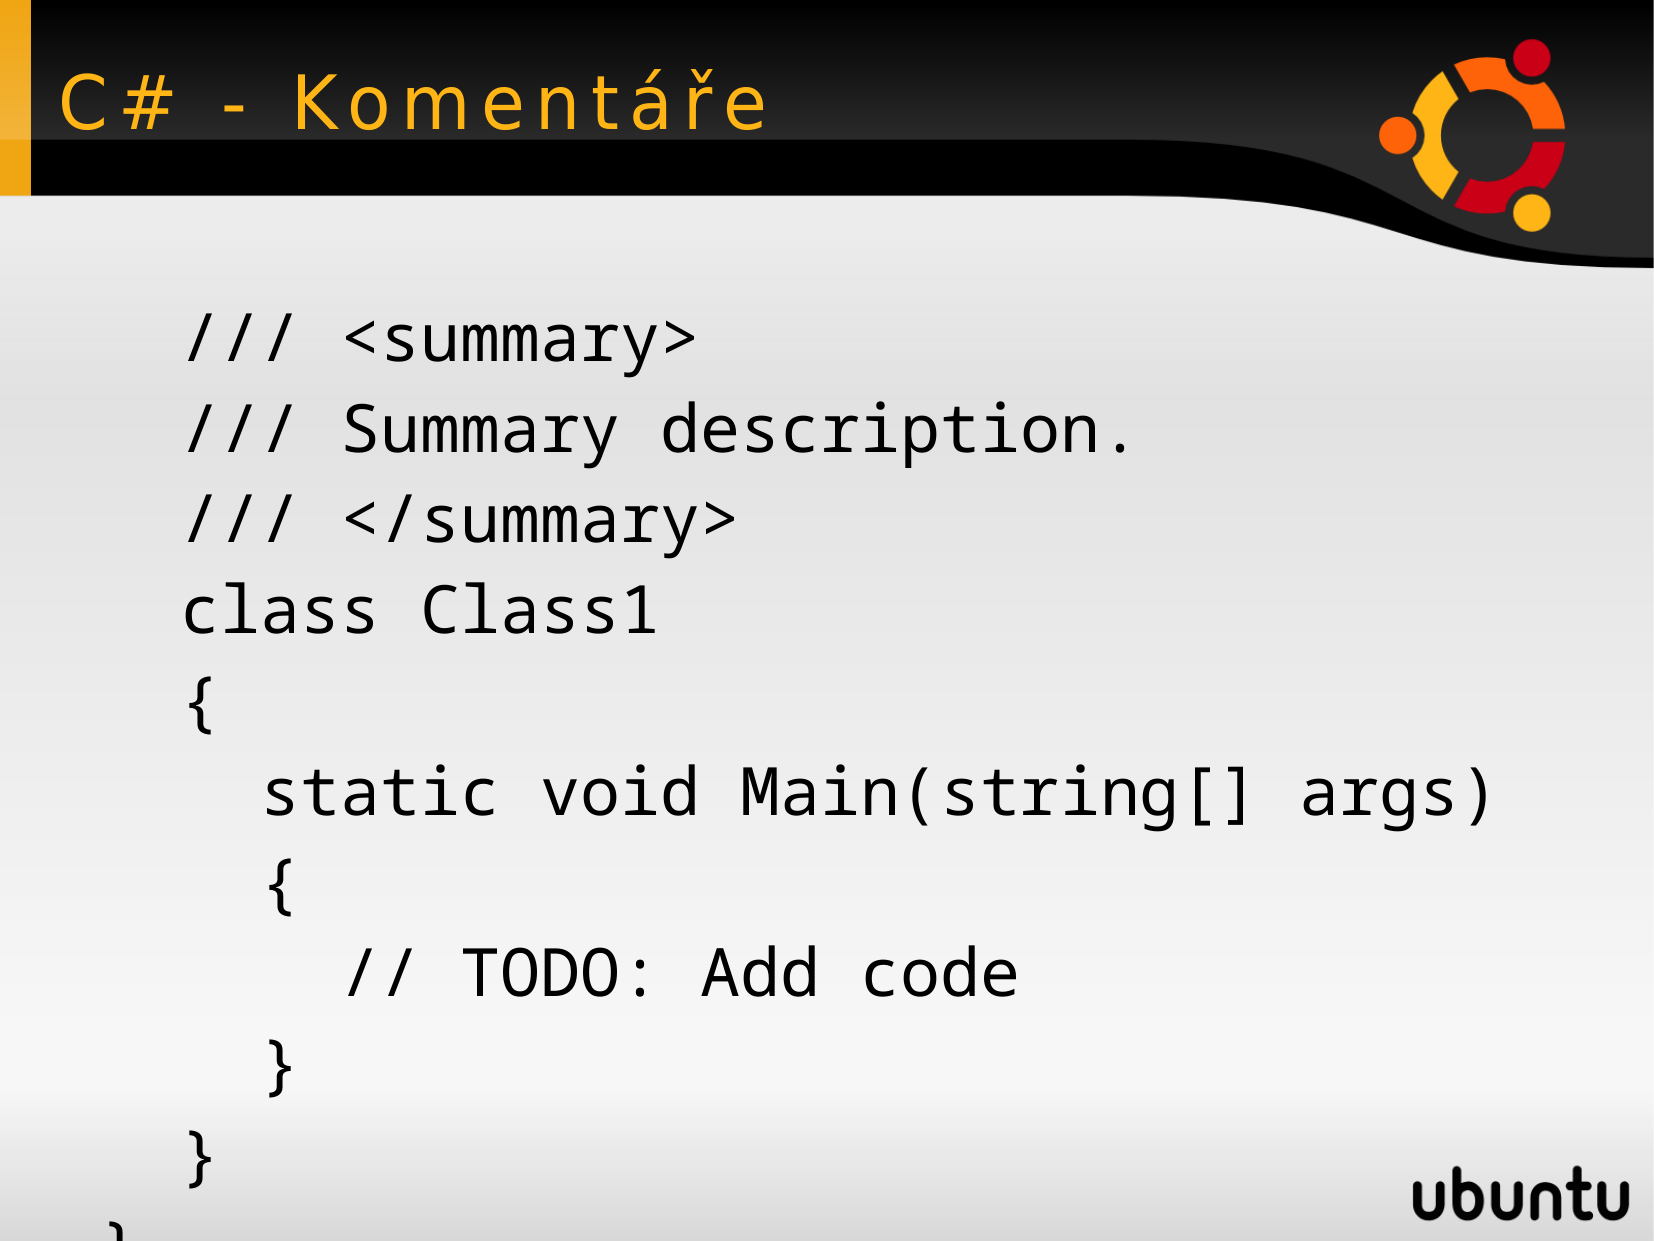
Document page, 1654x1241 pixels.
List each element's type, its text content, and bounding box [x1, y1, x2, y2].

list /// <summary> /// Summary description. /// </summary> class Class1 { static void Main(string[] args) { // TODO: Add code } } } [82, 290, 1571, 1144]
picture [0, 0, 1654, 1241]
title C# - Komentáře [59, 36, 1270, 171]
